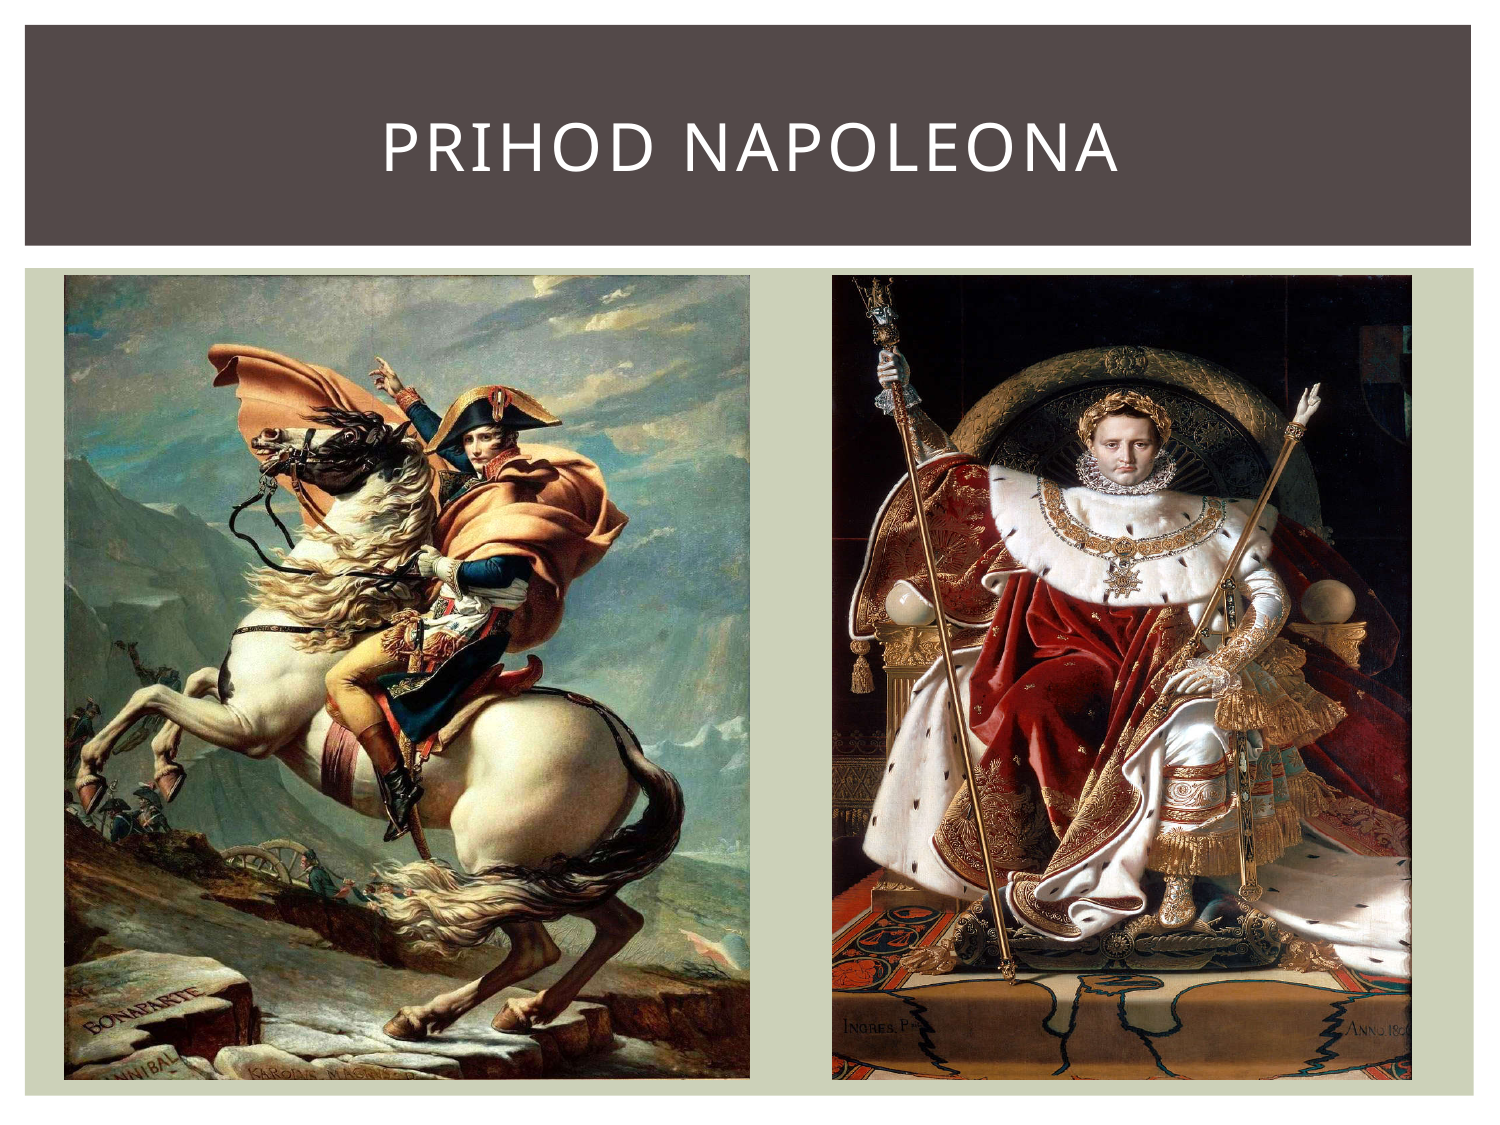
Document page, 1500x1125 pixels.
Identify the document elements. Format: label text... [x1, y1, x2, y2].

picture [832, 275, 1412, 1080]
picture [64, 275, 750, 1080]
list Življenjska pot se je začela v Ajacciu na Korziki 15. avgusta 1769. Med leti 1779 do 1784 se je šolal na vojaški akademiji v Parizu. Z zasedbo pristanišča Toulon je postal brigadni general. Do leta 1802 je premagal združene nasprotnike (Turčija, Rusija, Anglija in Avstrija). [41, 278, 715, 1083]
title PRIHOD NAPOLEONA [62, 58, 1438, 232]
